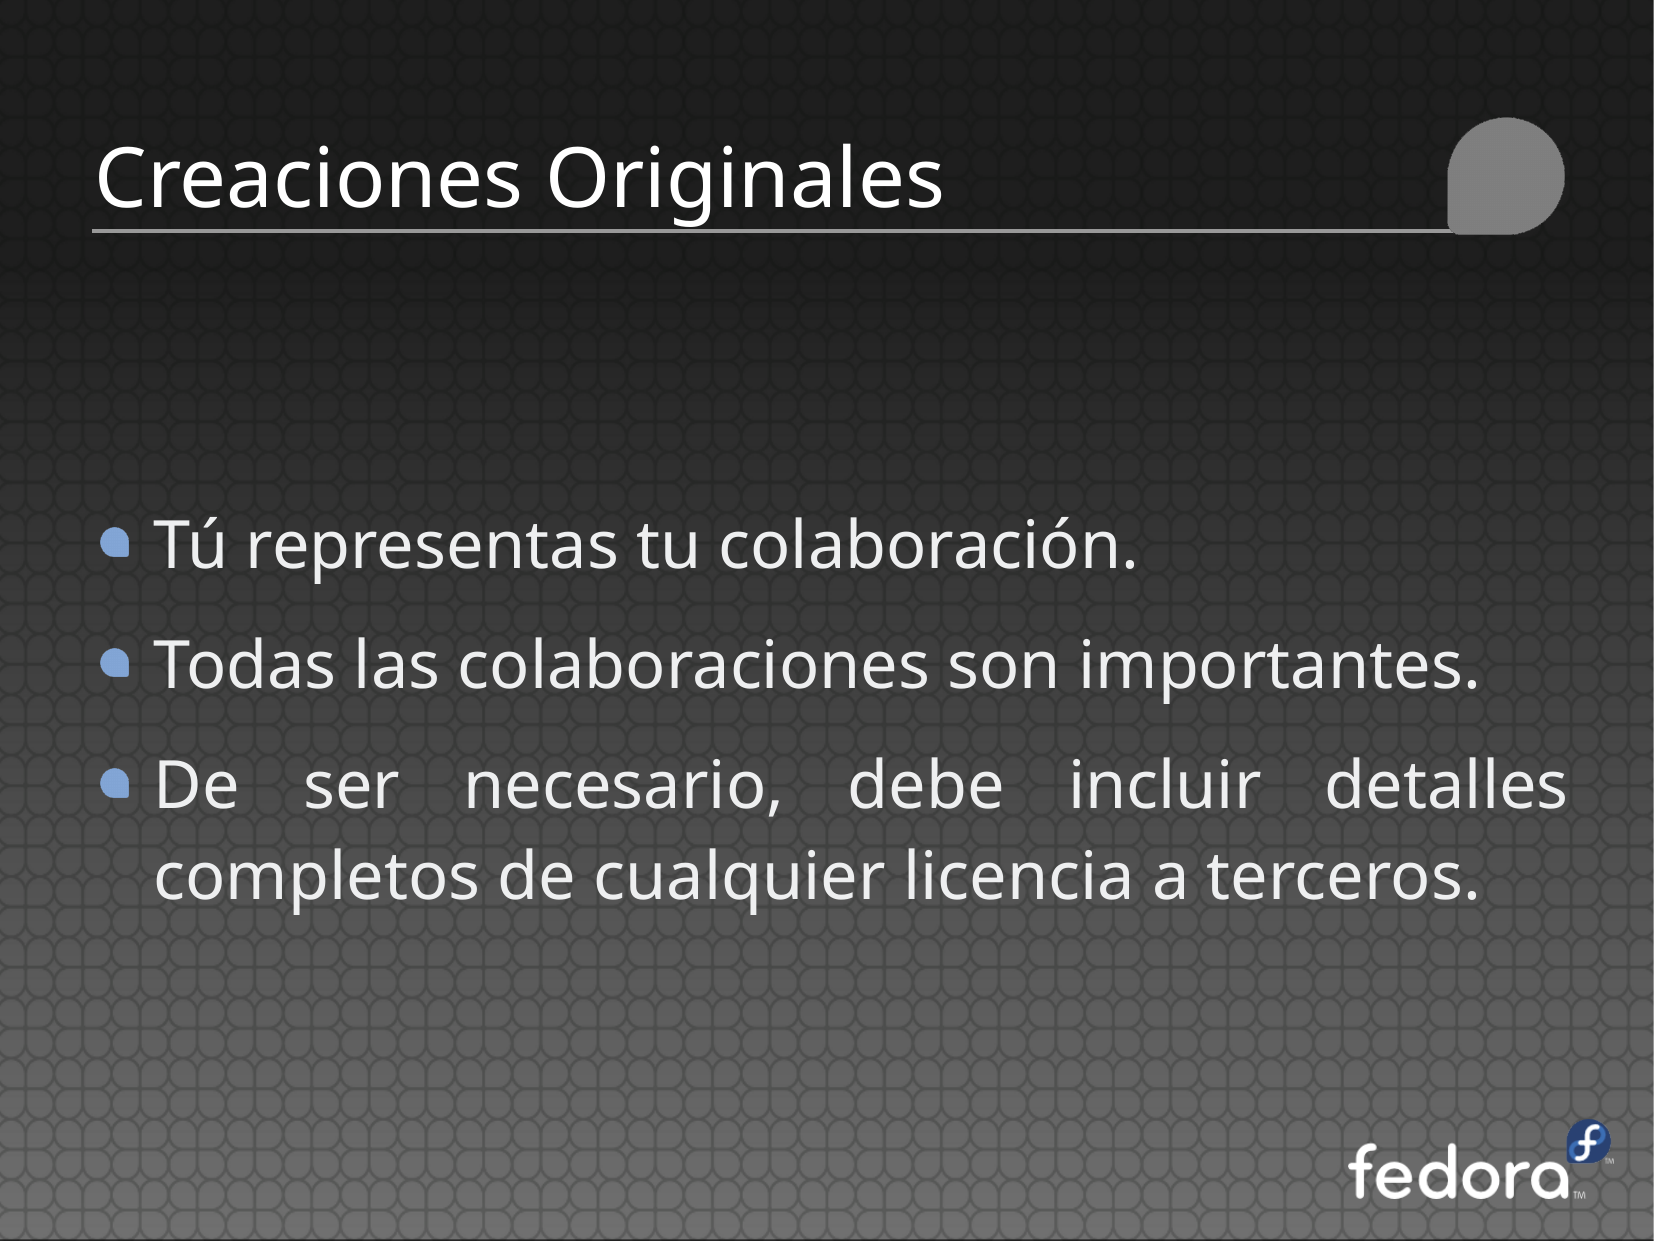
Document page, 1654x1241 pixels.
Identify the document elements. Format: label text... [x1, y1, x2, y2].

picture [0, 0, 1654, 1241]
title Creaciones Originales [94, 100, 1426, 251]
list Tú representas tu colaboración. Todas las colaboraciones son importantes. De ser necesario, debe incluir detalles completos de cualquier licencia a terceros. [82, 496, 1571, 880]
